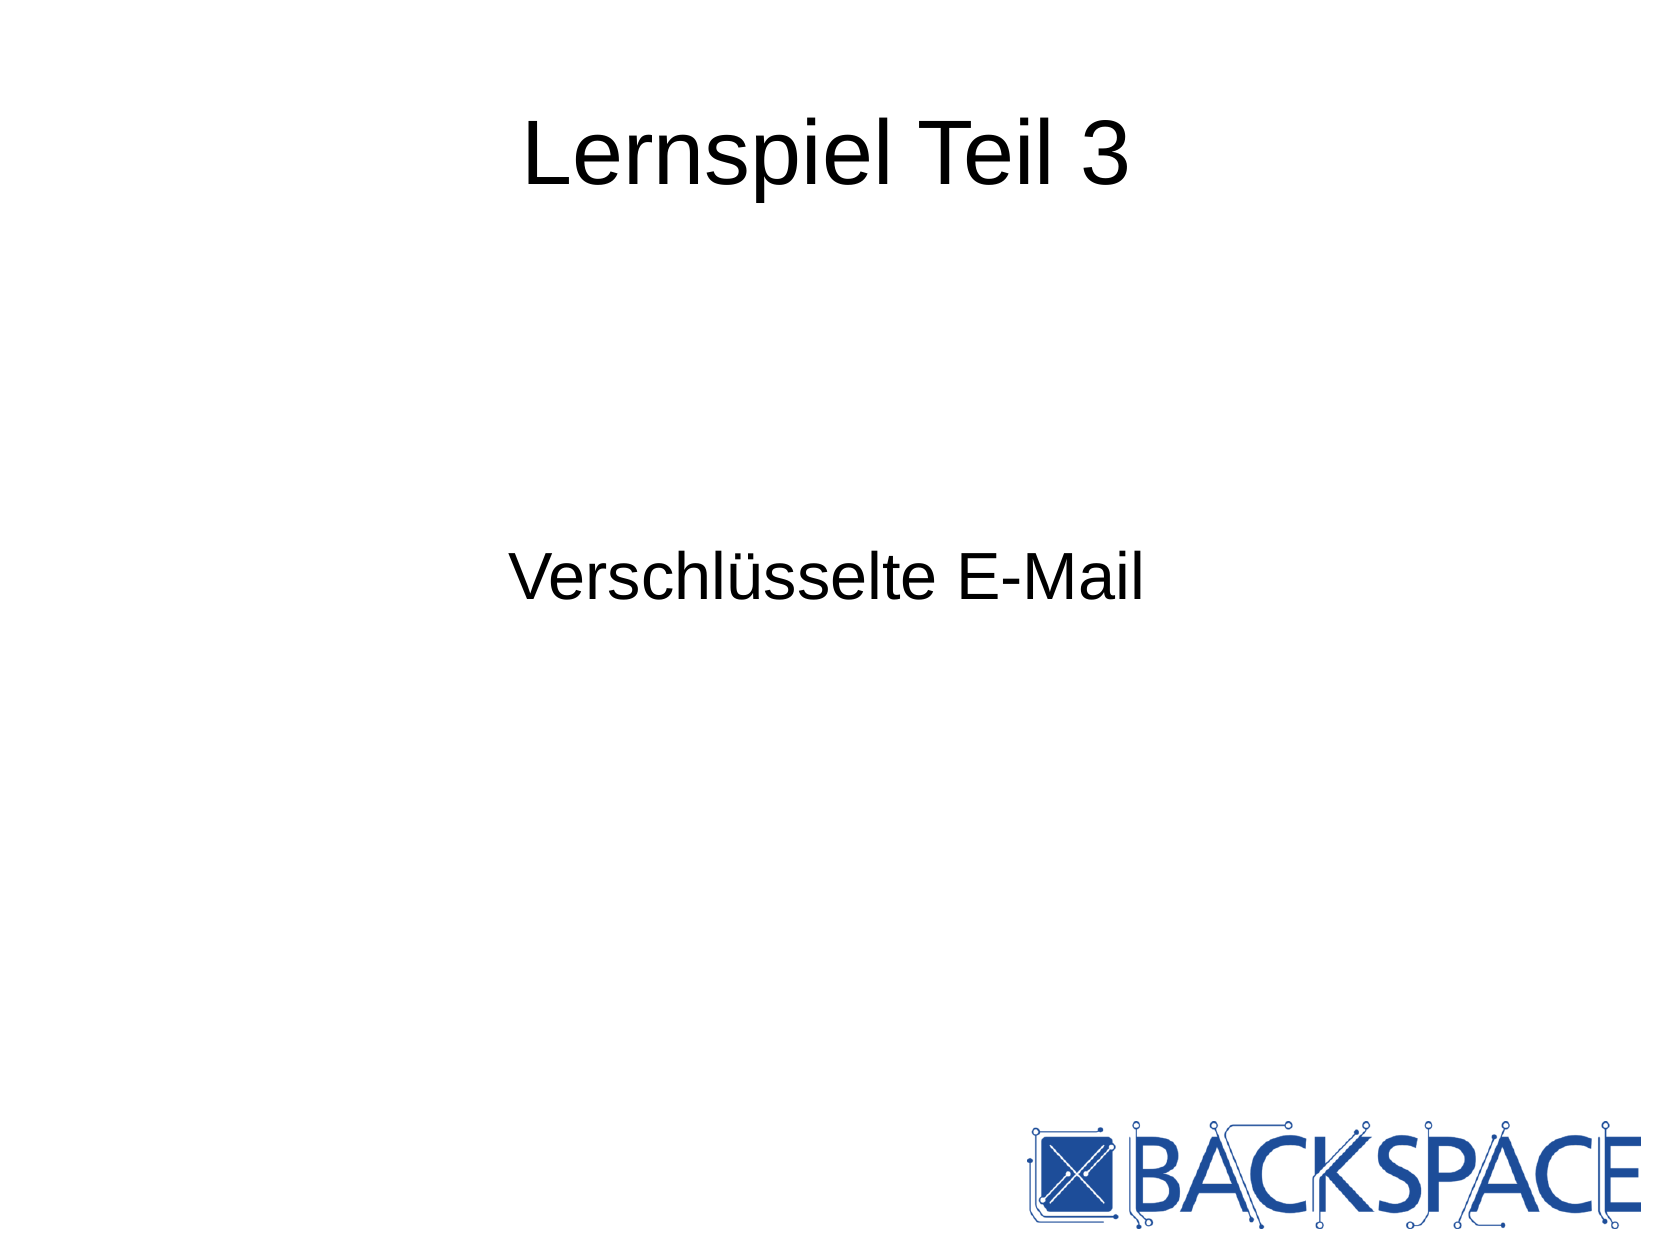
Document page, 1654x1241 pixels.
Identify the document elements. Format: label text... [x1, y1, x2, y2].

text_box Verschlüsselte E-Mail [82, 531, 1571, 638]
title Lernspiel Teil 3 [82, 49, 1571, 257]
picture [1027, 1121, 1641, 1229]
